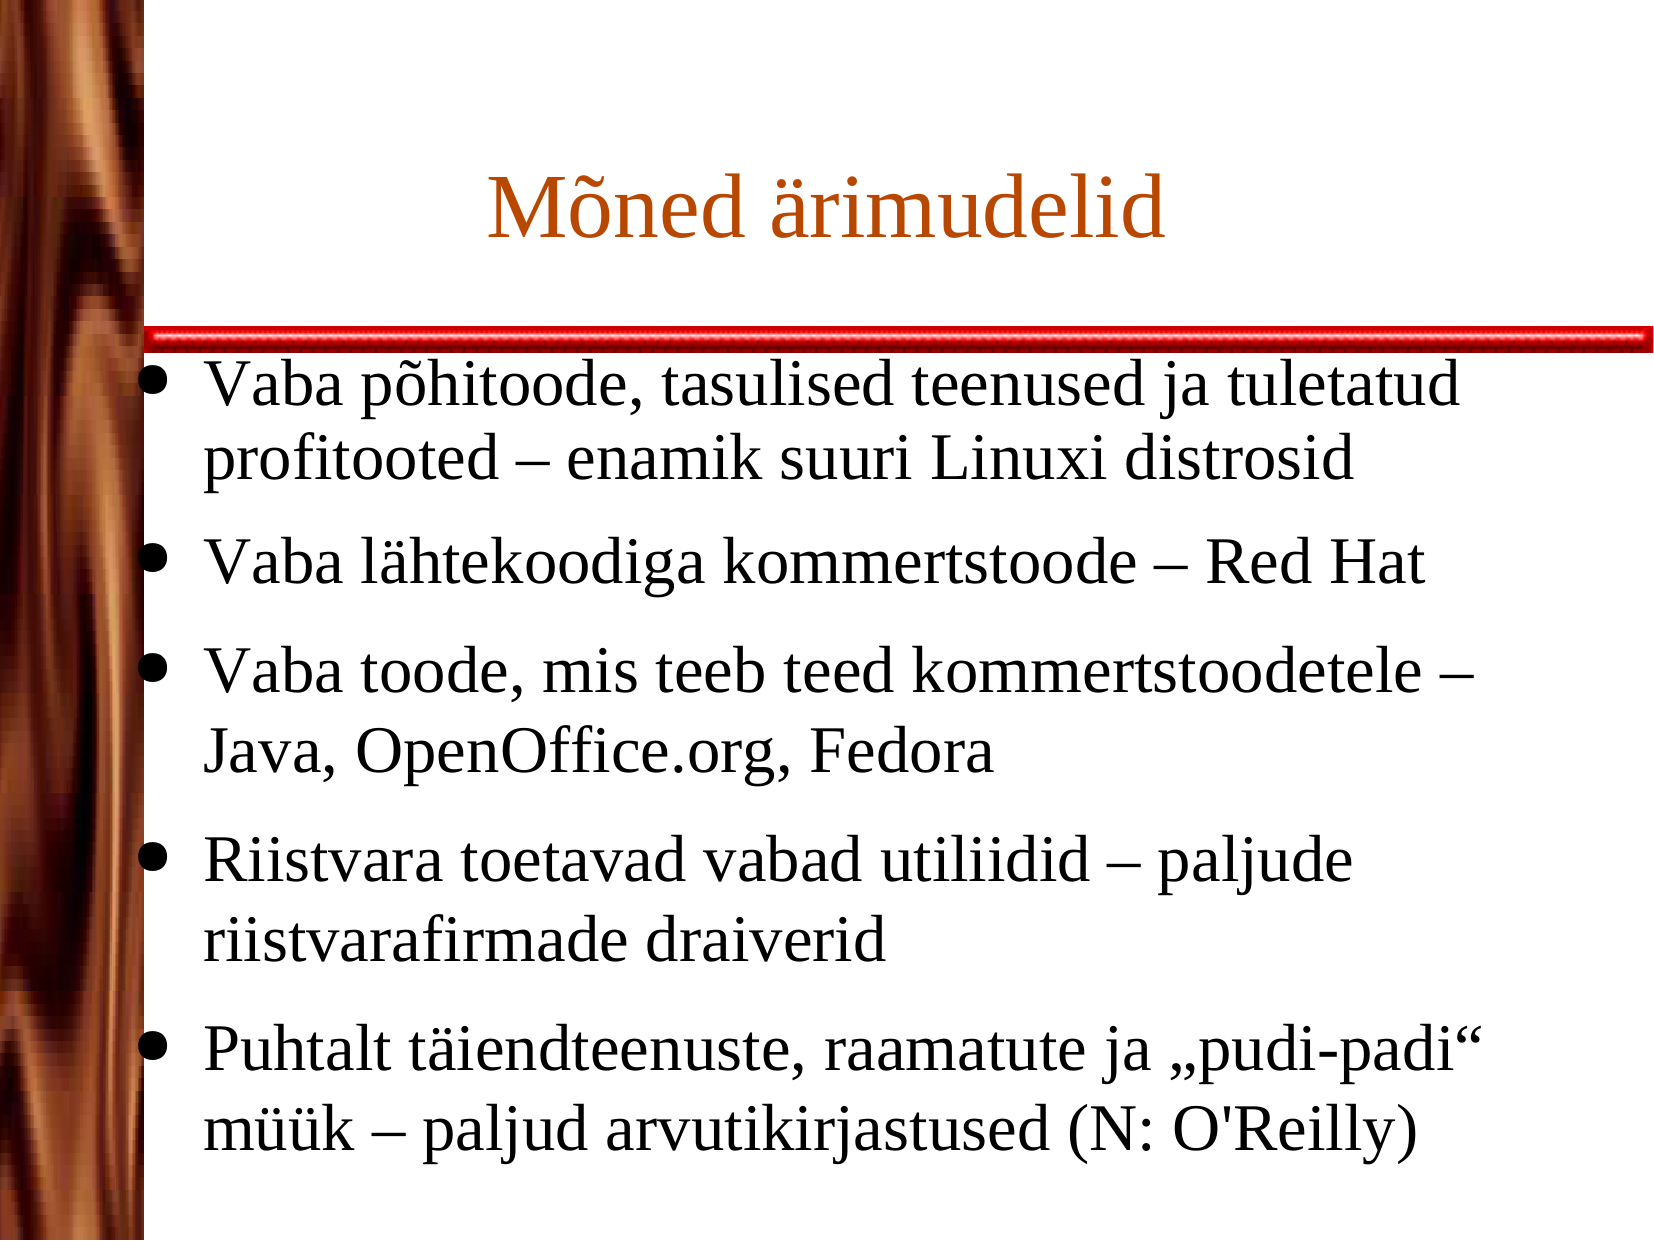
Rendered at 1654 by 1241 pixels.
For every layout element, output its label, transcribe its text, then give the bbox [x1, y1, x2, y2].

list Vaba põhitoode, tasulised teenused ja tuletatud profitooted – enamik suuri Linuxi distrosid Vaba lähtekoodiga kommertstoode – Red Hat Vaba toode, mis teeb teed kommertstoodetele – Java, OpenOffice.org, Fedora Riistvara toetavad vabad utiliidid – paljude riistvarafirmade draiverid Puhtalt täiendteenuste, raamatute ja „pudi-padi“ müük – paljud arvutikirjastused (N: O'Reilly) [121, 344, 1533, 1165]
title Mõned ärimudelid [121, 98, 1533, 314]
picture [0, 0, 1654, 1240]
